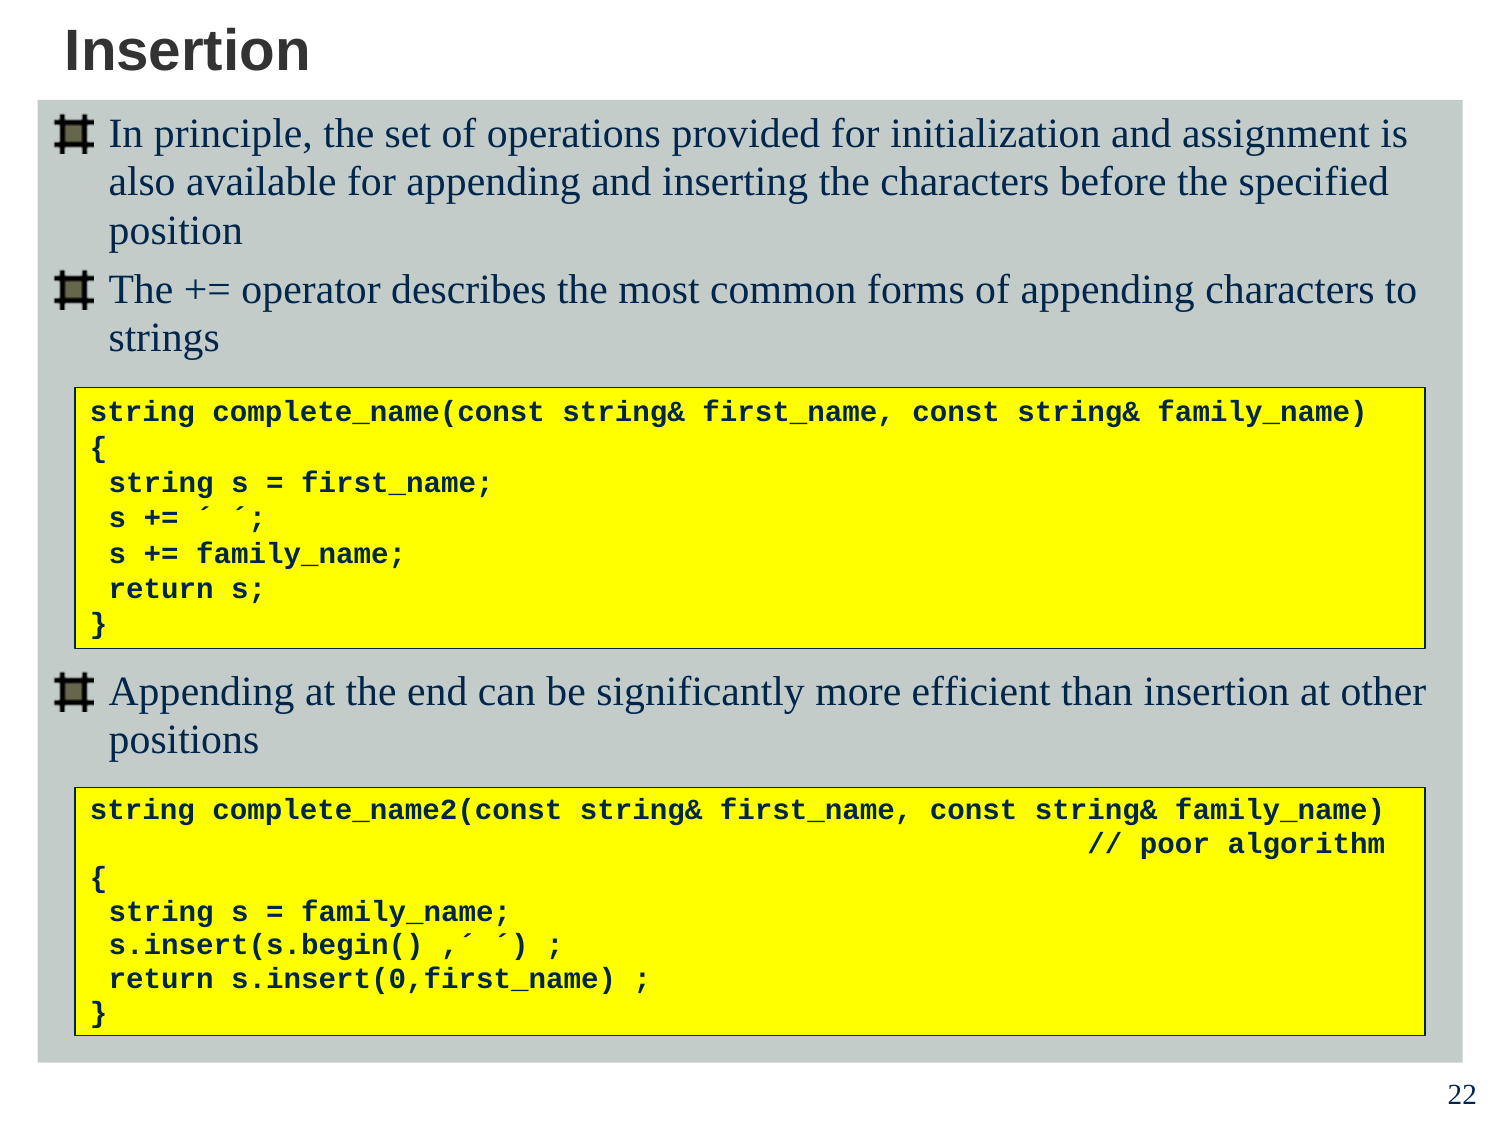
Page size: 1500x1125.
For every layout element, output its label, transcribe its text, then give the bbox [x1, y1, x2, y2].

text_box string complete_name(const string& first_name, const string& family_name) { string s = first_name; s += ´ ´; s += family_name; return s; } [75, 387, 1426, 649]
list In principle, the set of operations provided for initialization and assignment is also available for appending and inserting the characters before the specified position The += operator describes the most common forms of appending characters to strings Appending at the end can be significantly more efficient than insertion at other positions [37, 99, 1463, 1063]
title Insertion [50, 0, 1450, 91]
text_box string complete_name2(const string& first_name, const string& family_name) // poor algorithm { string s = family_name; s.insert(s.begin() ,´ ´) ; return s.insert(0,first_name) ; } [75, 787, 1426, 1069]
